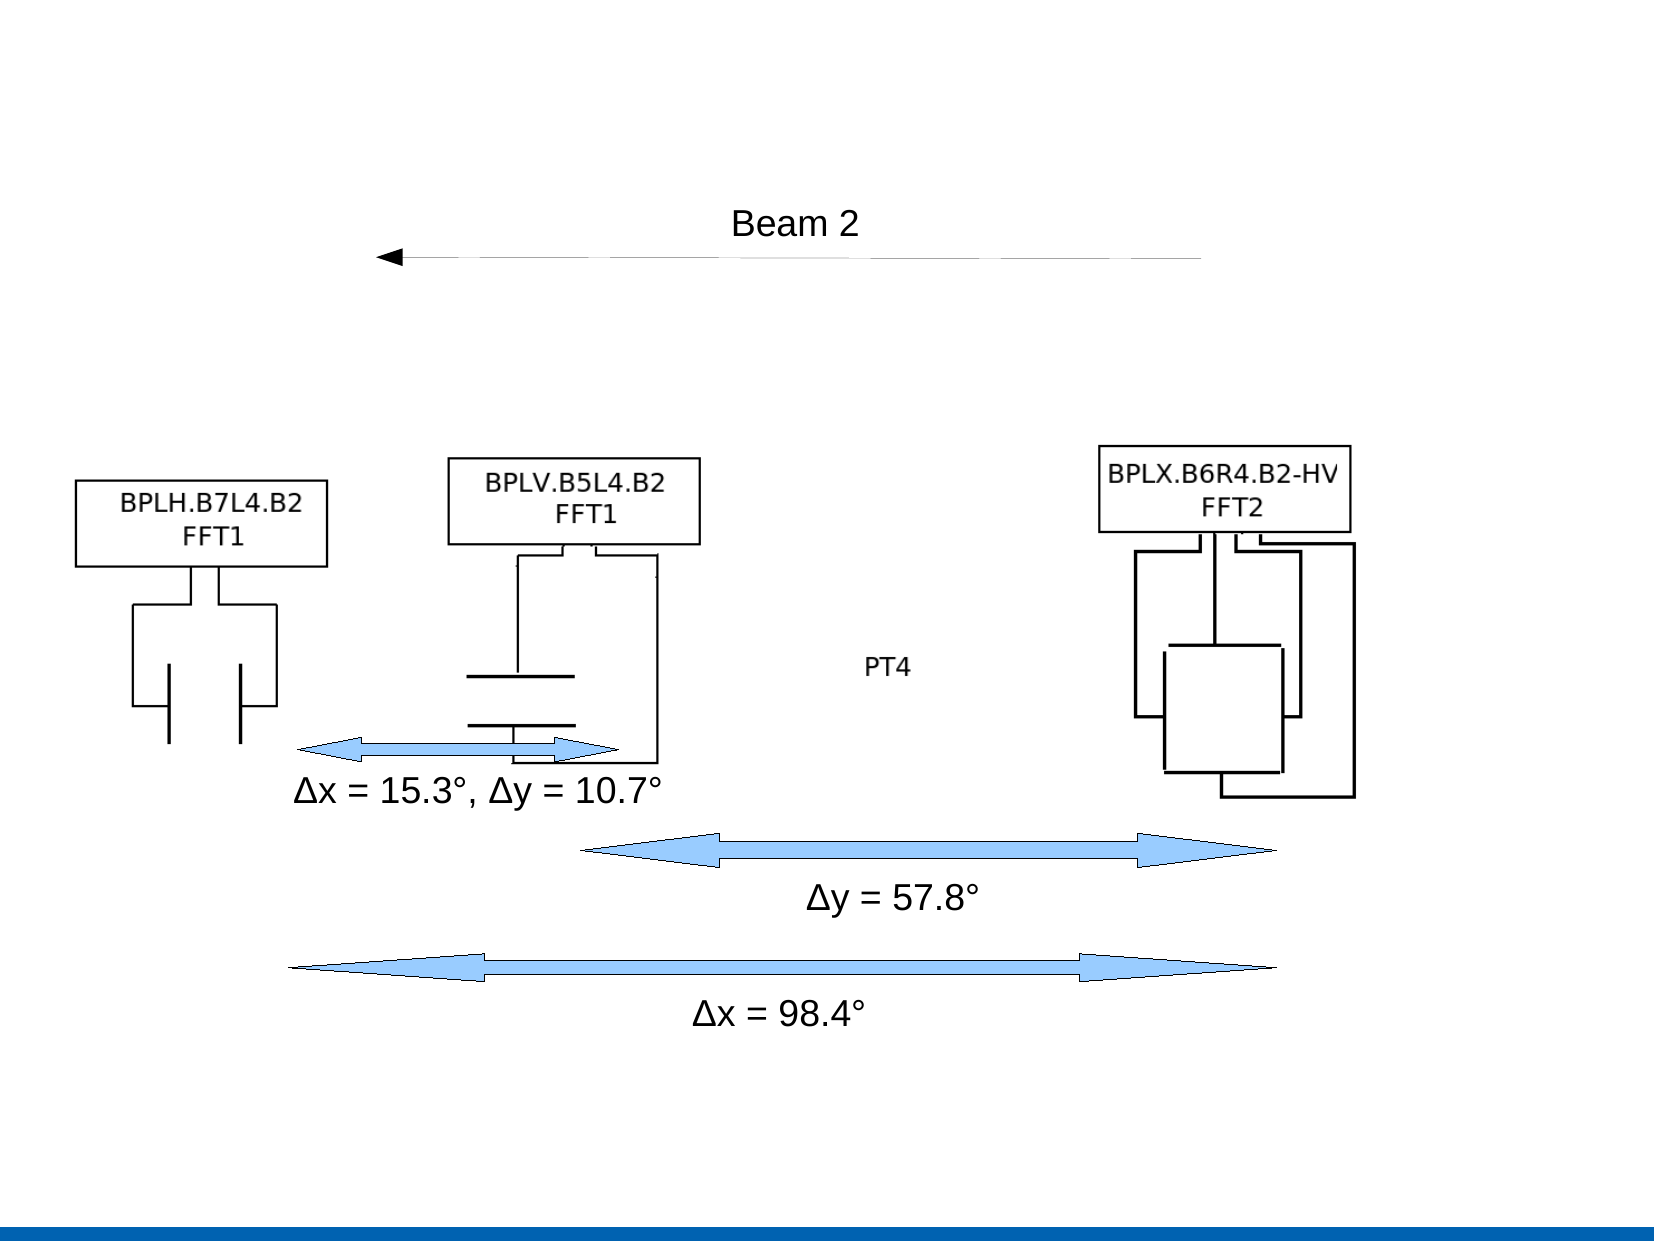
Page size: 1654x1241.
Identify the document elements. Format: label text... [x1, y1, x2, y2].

text_box [580, 833, 1277, 868]
picture [0, 234, 1654, 1002]
text_box [297, 737, 619, 762]
text_box Beam 2 [716, 195, 1358, 253]
text_box Δx = 15.3°, Δy = 10.7° [278, 761, 782, 819]
text_box Δy = 57.8° [791, 869, 1047, 926]
text_box Δx = 98.4° [677, 984, 899, 1042]
text_box [288, 953, 1277, 982]
